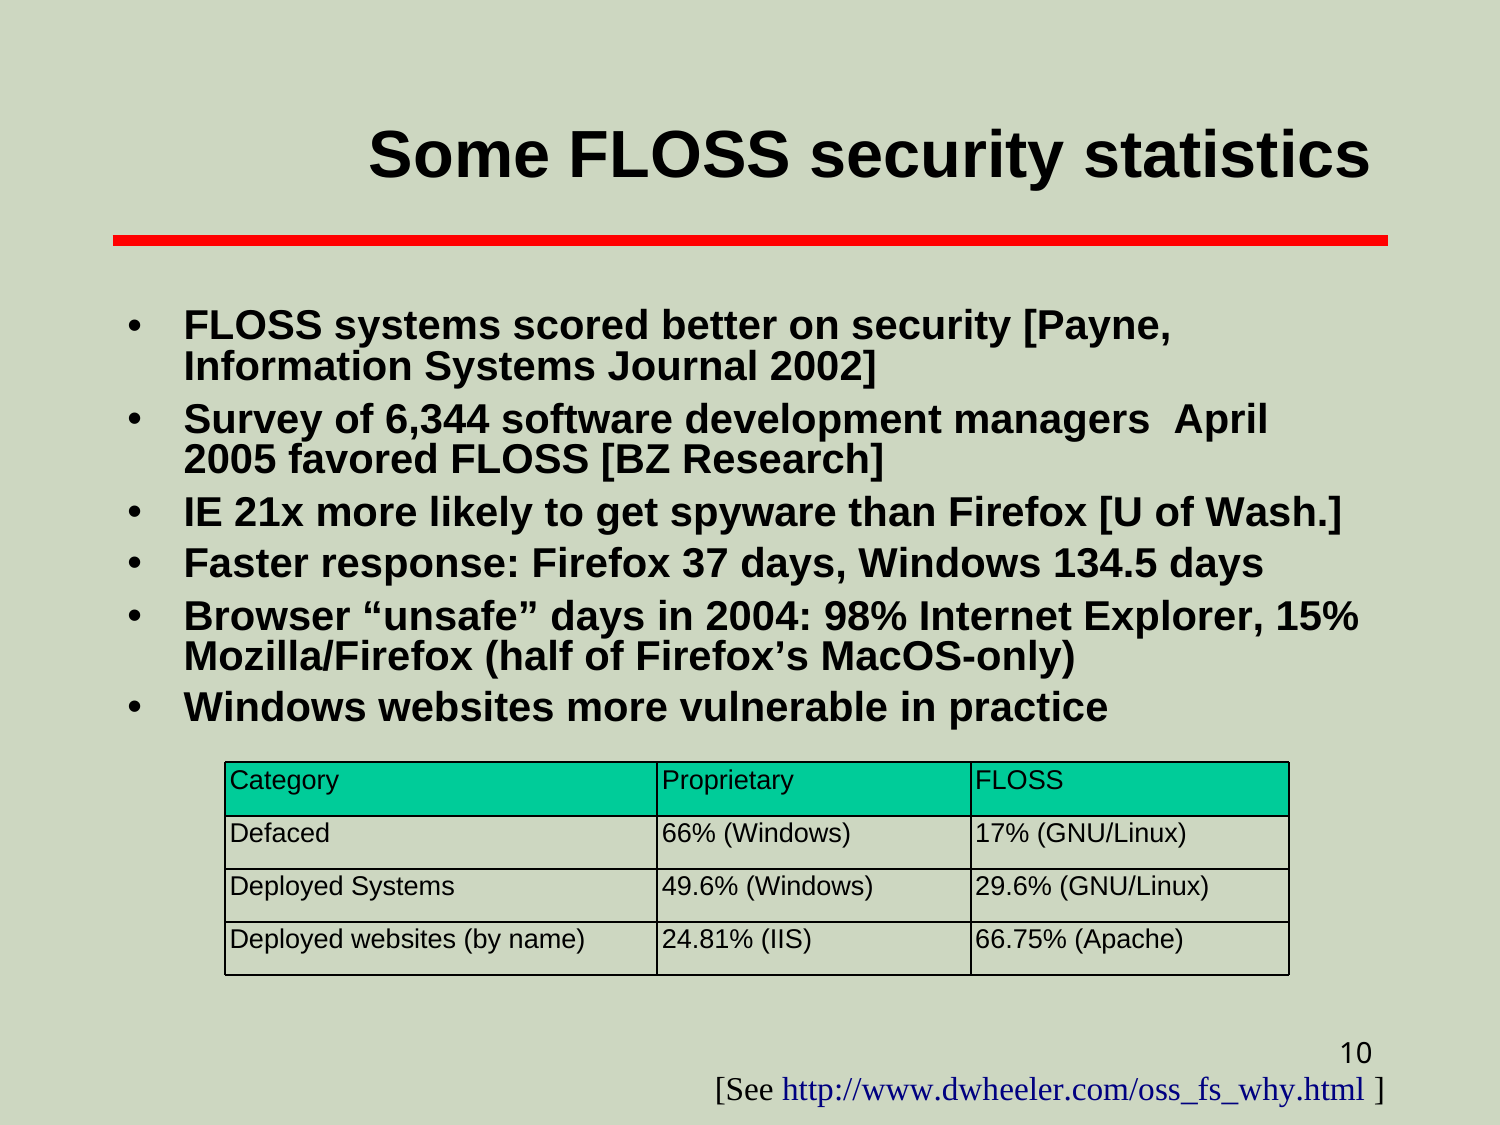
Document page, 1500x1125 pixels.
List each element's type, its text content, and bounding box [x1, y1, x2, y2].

text_box Proprietary [658, 763, 970, 815]
text_box 29.6% (GNU/Linux) [972, 870, 1288, 921]
text_box Defaced [226, 817, 656, 868]
text_box [See http://www.dwheeler.com/oss_fs_why.html ] [599, 1070, 1500, 1108]
text_box 66% (Windows) [658, 817, 970, 868]
text_box 49.6% (Windows) [658, 870, 970, 921]
text_box Deployed websites (by name) [226, 923, 656, 974]
text_box FLOSS [972, 763, 1288, 815]
text_box 24.81% (IIS) [658, 923, 970, 974]
text_box 66.75% (Apache) [972, 923, 1288, 974]
text_box Category [226, 763, 656, 815]
text_box Deployed Systems [226, 870, 656, 921]
title Some FLOSS security statistics [337, 85, 1388, 224]
list FLOSS systems scored better on security [Payne, Information Systems Journal 2002] Survey of 6,344 software development managers April 2005 favored FLOSS [BZ Research] IE 21x more likely to get spyware than Firefox [U of Wash.] Faster response: Firefox 37 days, Windows 134.5 days Browser “unsafe” days in 2004: 98% Internet Explorer, 15% Mozilla/Firefox (half of Firefox’s MacOS-only) Windows websites more vulnerable in practice [112, 299, 1388, 894]
text_box 17% (GNU/Linux) [972, 817, 1288, 868]
